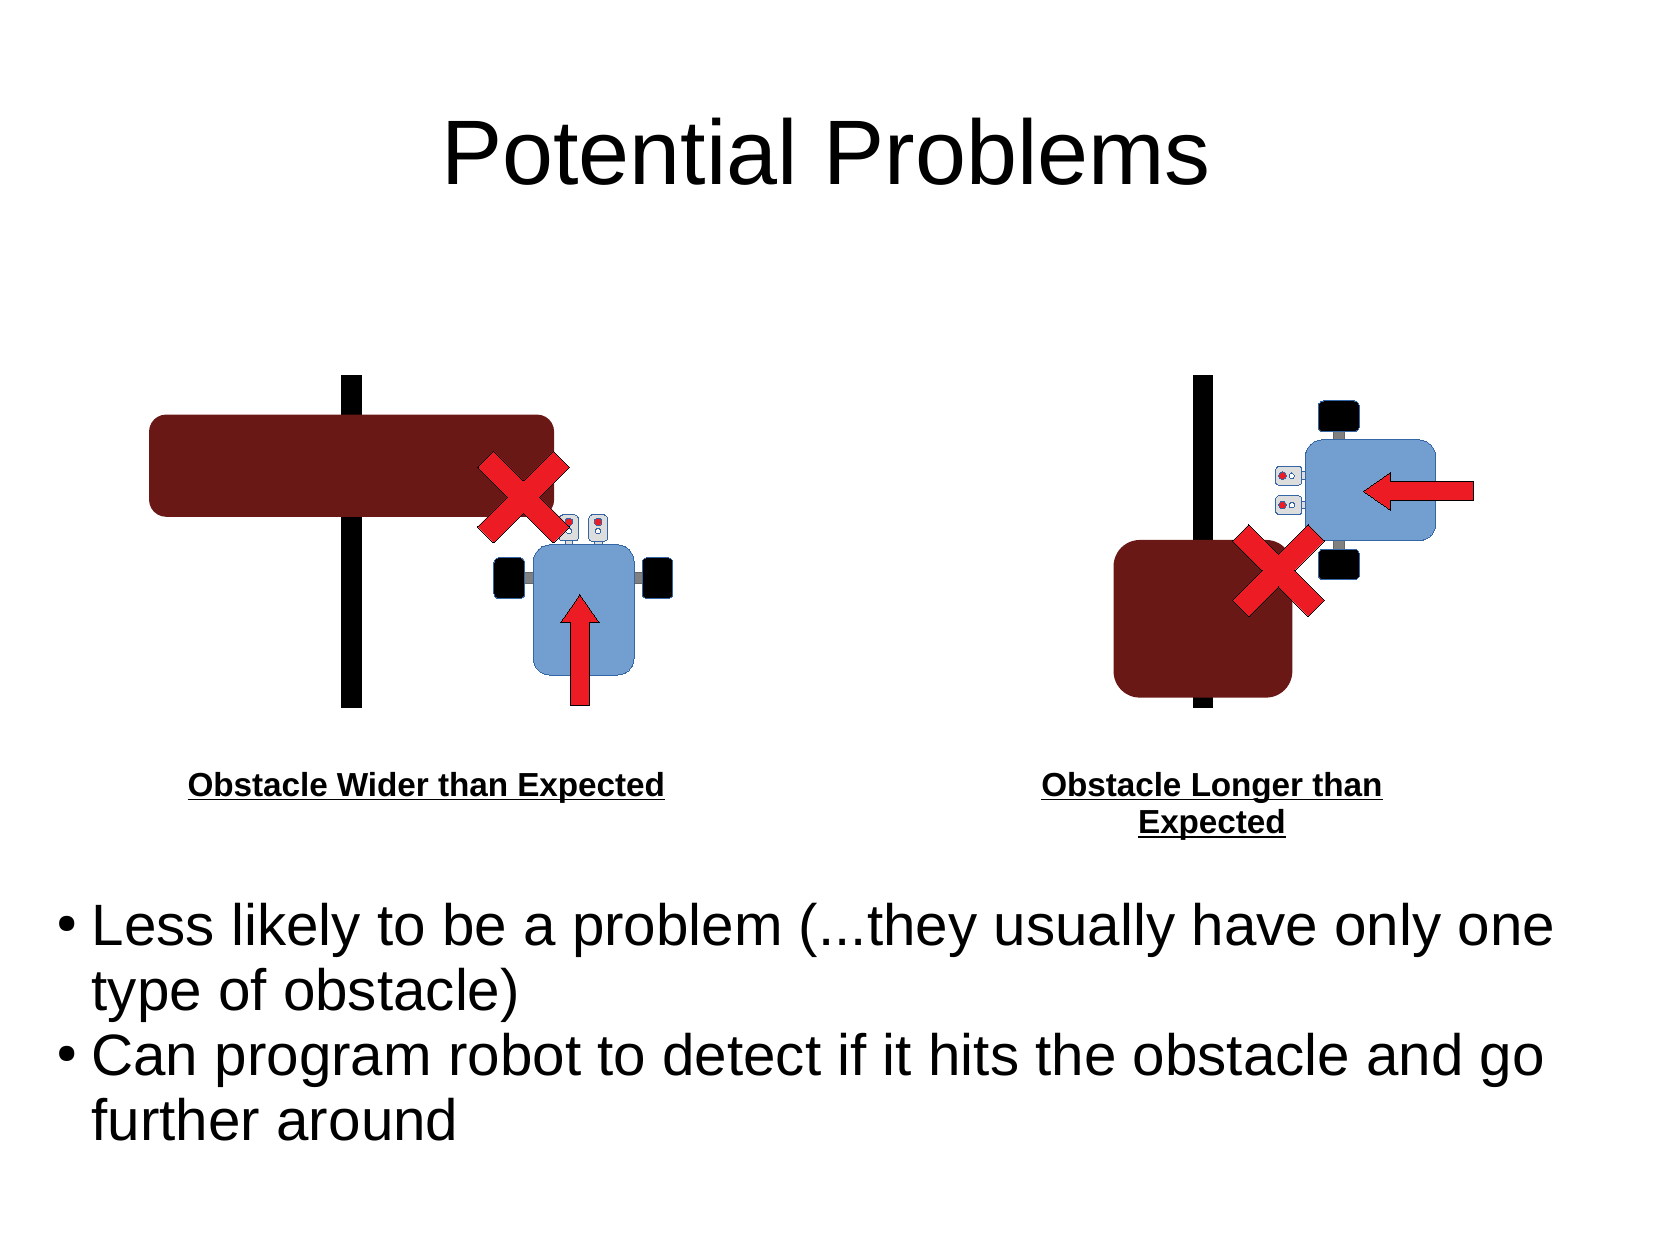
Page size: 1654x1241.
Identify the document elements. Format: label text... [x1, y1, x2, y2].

text_box [149, 414, 673, 706]
text_box Obstacle Wider than Expected [164, 759, 690, 885]
text_box [1113, 400, 1474, 698]
text_box Obstacle Longer than Expected [949, 759, 1475, 886]
text_box Less likely to be a problem (...they usually have only one type of obstacle) Can program robot to detect if it hits the obstacle and go further around [41, 885, 1654, 1226]
title Potential Problems [82, 49, 1571, 257]
